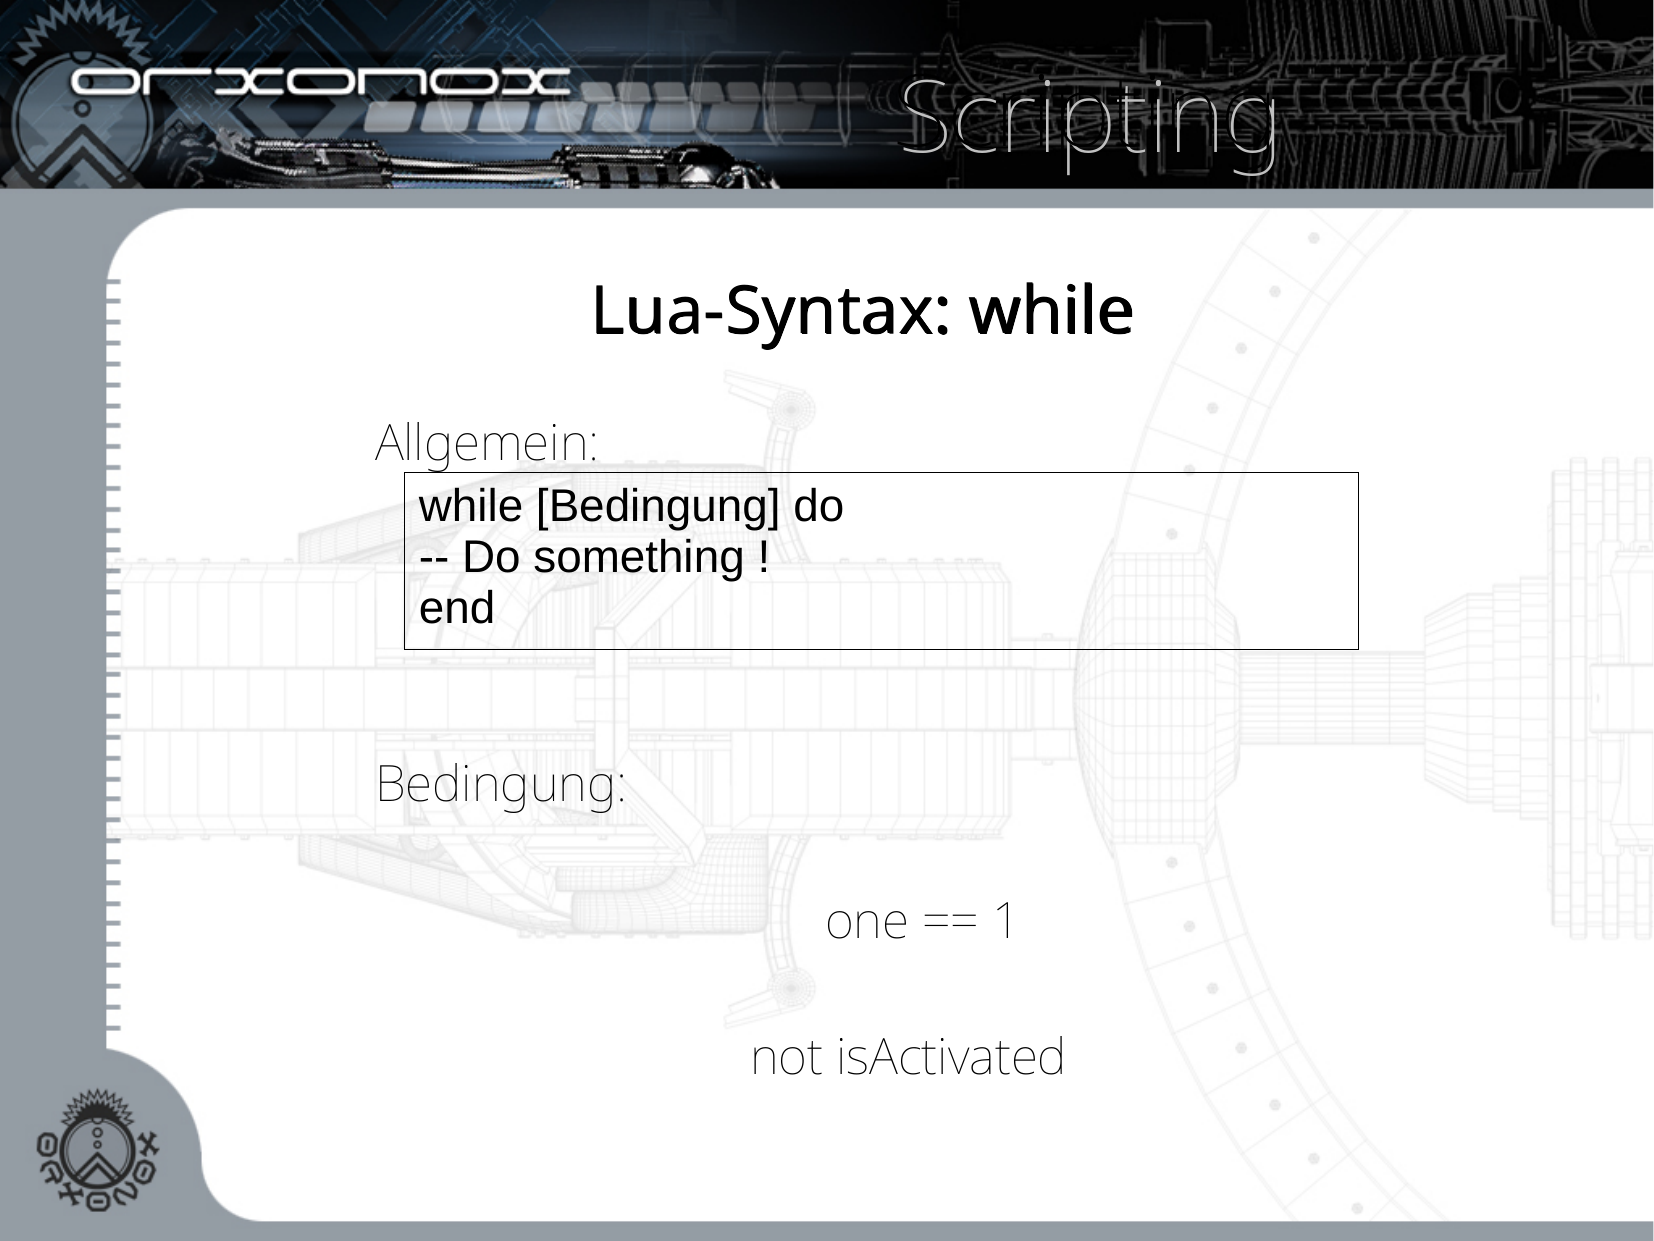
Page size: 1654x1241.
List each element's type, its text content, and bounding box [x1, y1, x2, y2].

text_box Scripting [842, 32, 1349, 164]
picture [0, 0, 1654, 1241]
text_box Allgemein: Bedingung: one == 1 not isActivated [324, 399, 1600, 1055]
text_box while [Bedingung] do -- Do something ! end [404, 472, 1359, 650]
text_box Lua-Syntax: while [187, 262, 1538, 341]
